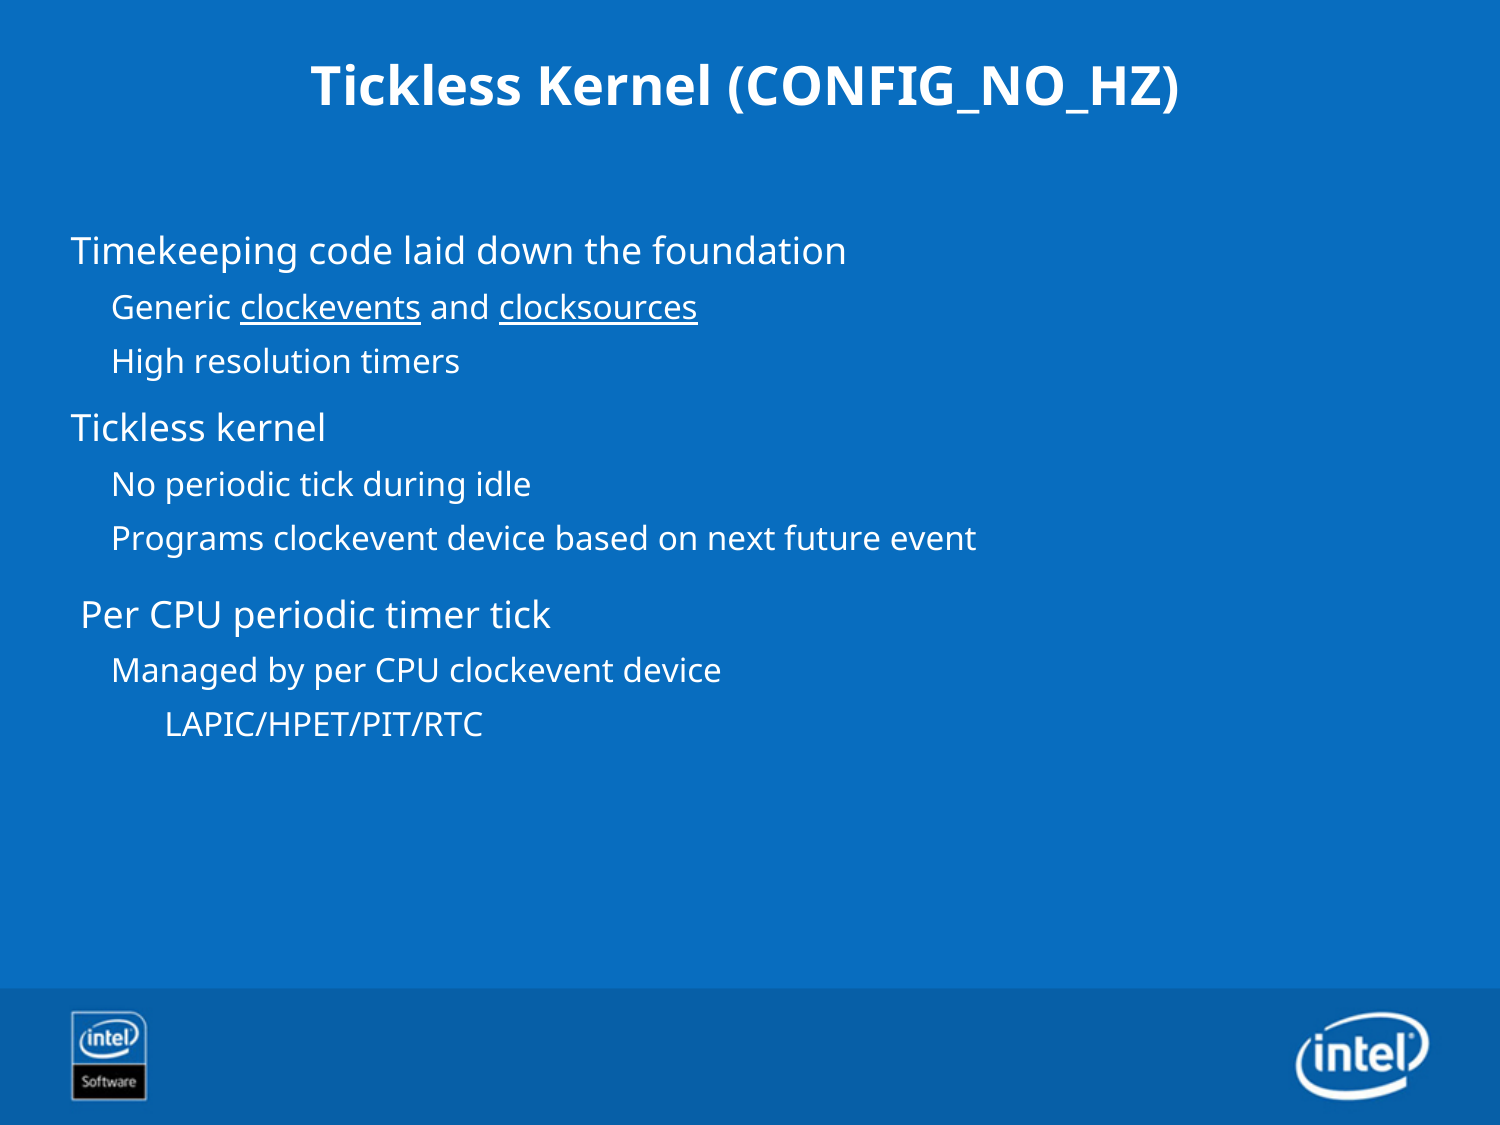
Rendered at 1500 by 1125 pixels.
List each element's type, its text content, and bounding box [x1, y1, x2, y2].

title Tickless Kernel (CONFIG_NO_HZ) [70, 47, 1422, 194]
list Timekeeping code laid down the foundation Generic clockevents and clocksources High resolution timers Tickless kernel No periodic tick during idle Programs clockevent device based on next future event Per CPU periodic timer tick Managed by per CPU clockevent device LAPIC/HPET/PIT/RTC [70, 224, 1423, 951]
picture [0, 0, 1500, 1125]
